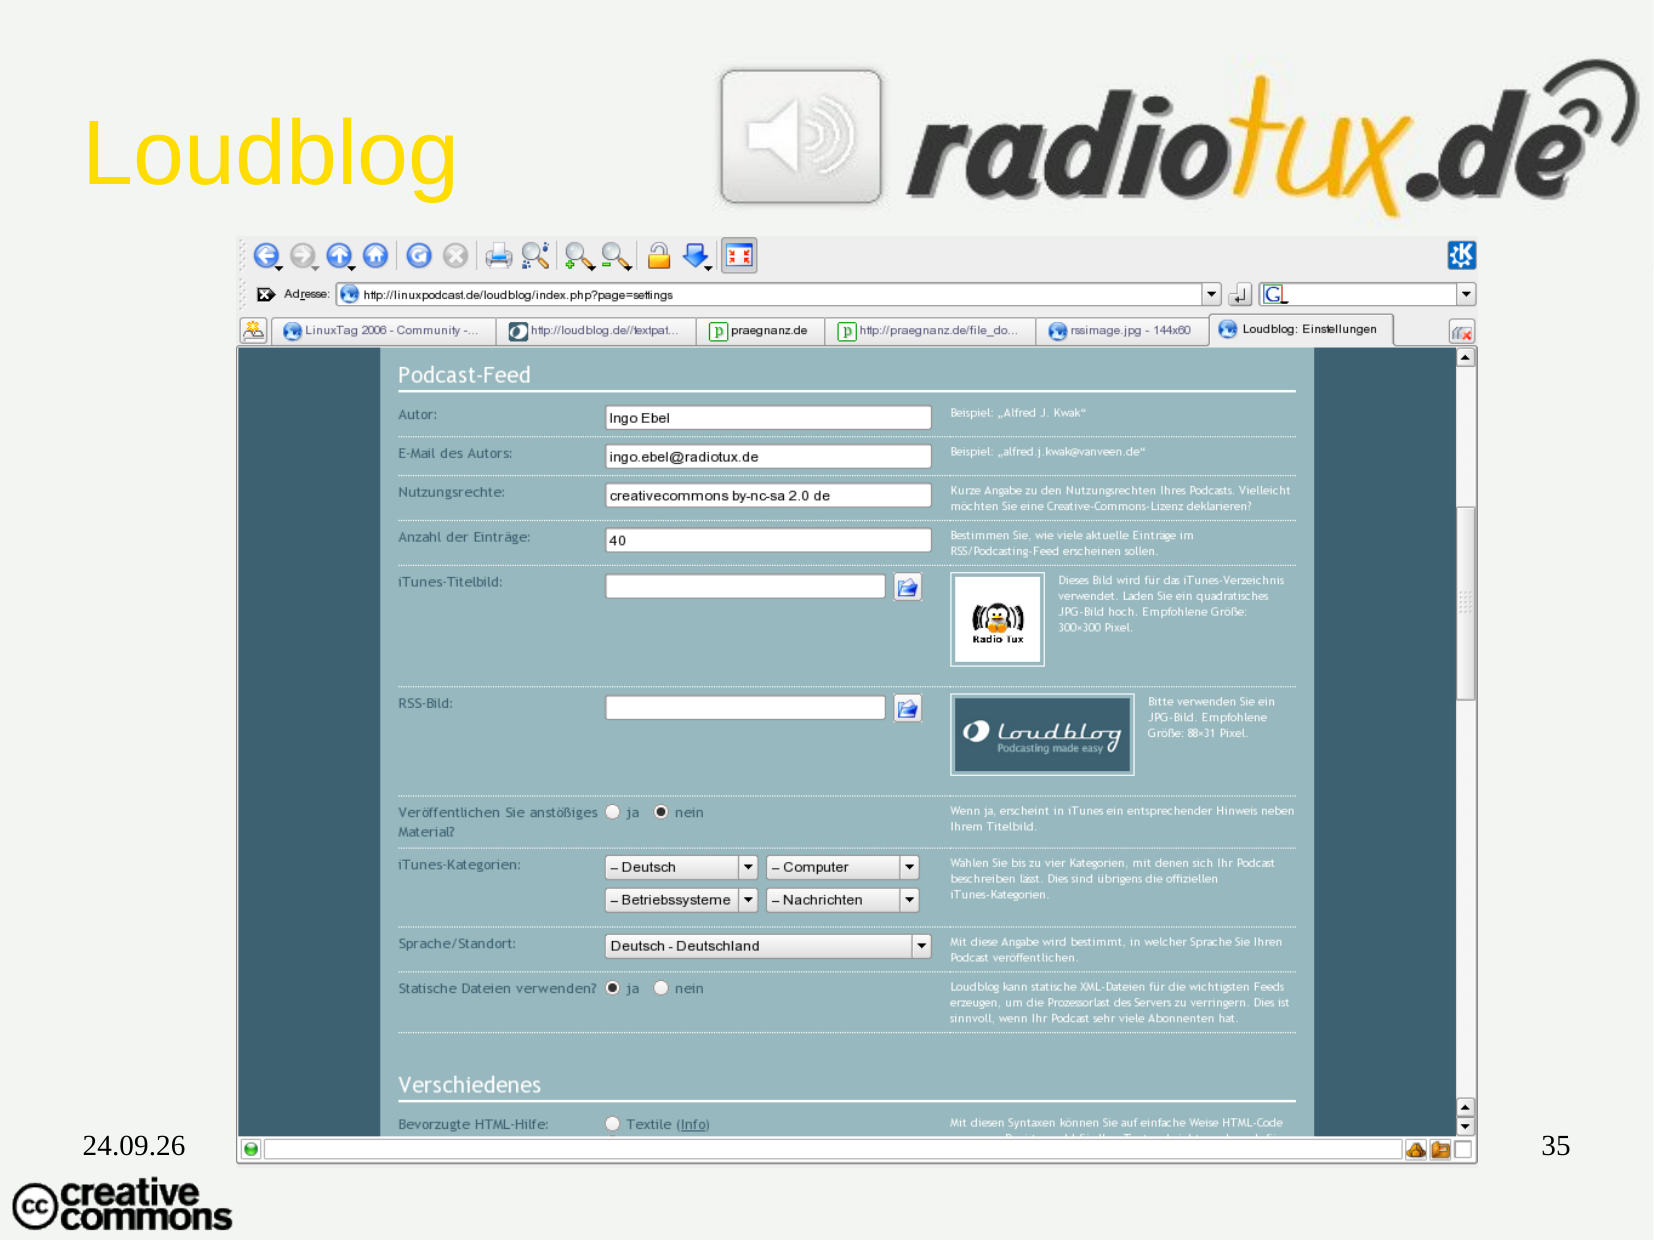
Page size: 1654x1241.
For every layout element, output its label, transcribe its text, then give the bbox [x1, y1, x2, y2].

title Loudblog [82, 49, 1571, 257]
picture [0, 0, 1654, 1240]
